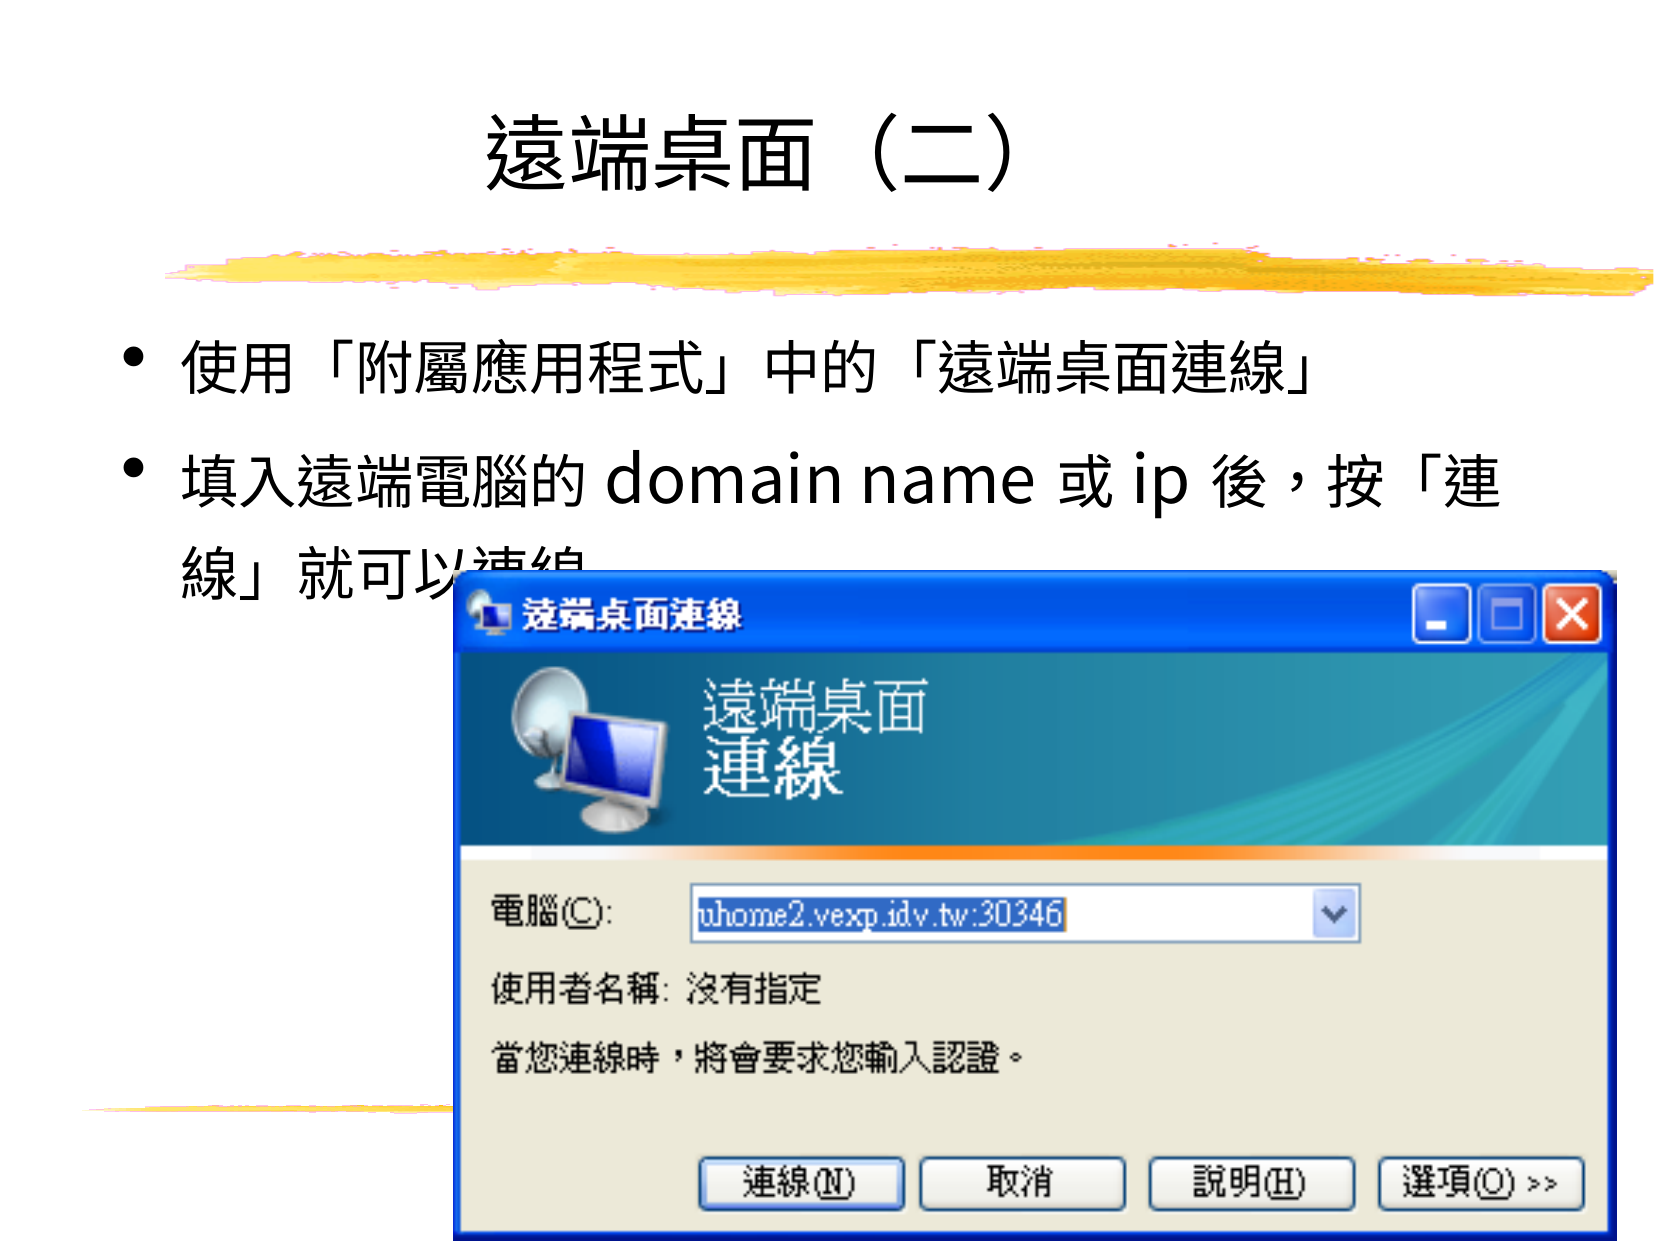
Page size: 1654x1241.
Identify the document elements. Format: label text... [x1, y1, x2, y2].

picture [82, 570, 1617, 1241]
title 遠端桌面（二） [73, 41, 1479, 249]
picture [165, 237, 1654, 308]
list 使用「附屬應用程式」中的「遠端桌面連線」 填入遠端電腦的domain name或ip後，按「連線」就可以連線 [124, 316, 1530, 1062]
